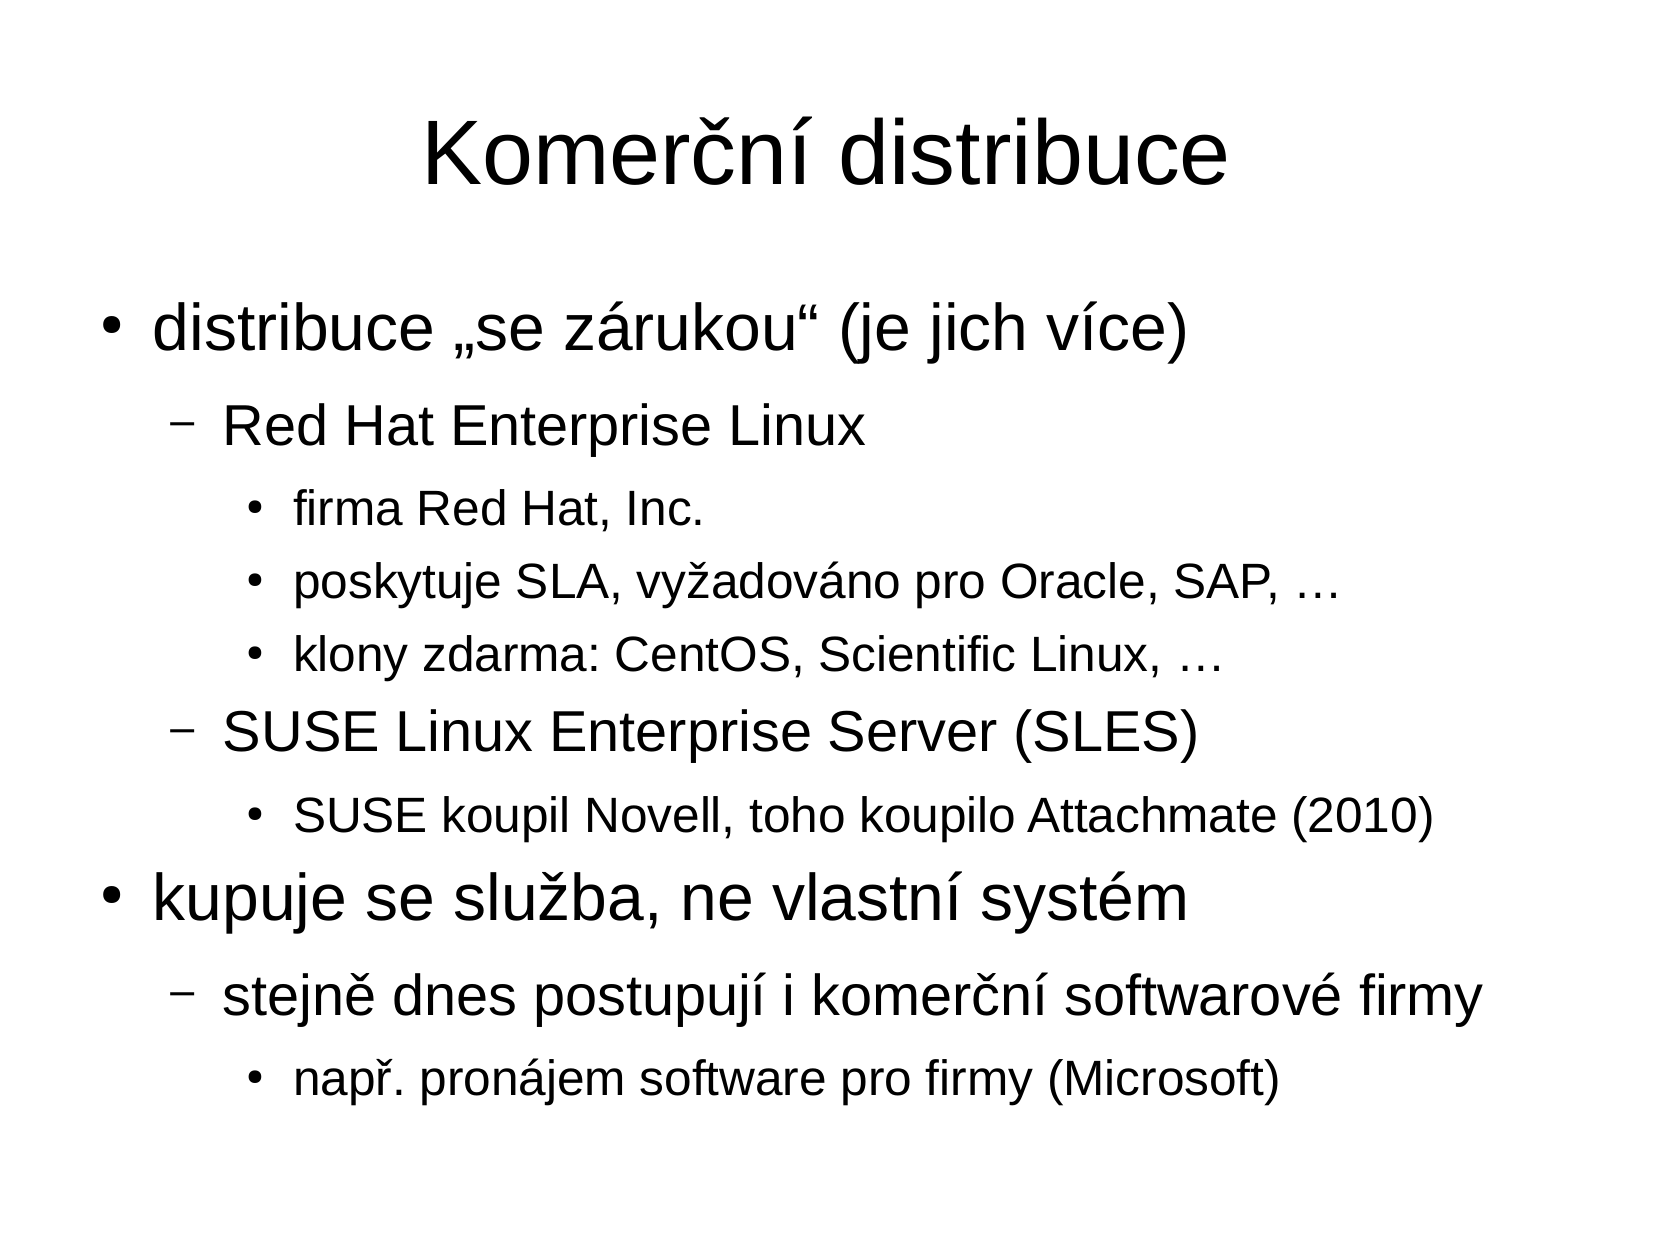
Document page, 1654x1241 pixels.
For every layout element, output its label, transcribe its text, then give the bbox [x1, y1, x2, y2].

list distribuce „se zárukou“ (je jich více) Red Hat Enterprise Linux firma Red Hat, Inc. poskytuje SLA, vyžadováno pro Oracle, SAP, … klony zdarma: CentOS, Scientific Linux, … SUSE Linux Enterprise Server (SLES) SUSE koupil Novell, toho koupilo Attachmate (2010) kupuje se služba, ne vlastní systém stejně dnes postupují i komerční softwarové firmy např. pronájem software pro firmy (Microsoft) [82, 290, 1571, 1114]
title Komerční distribuce [82, 56, 1571, 250]
